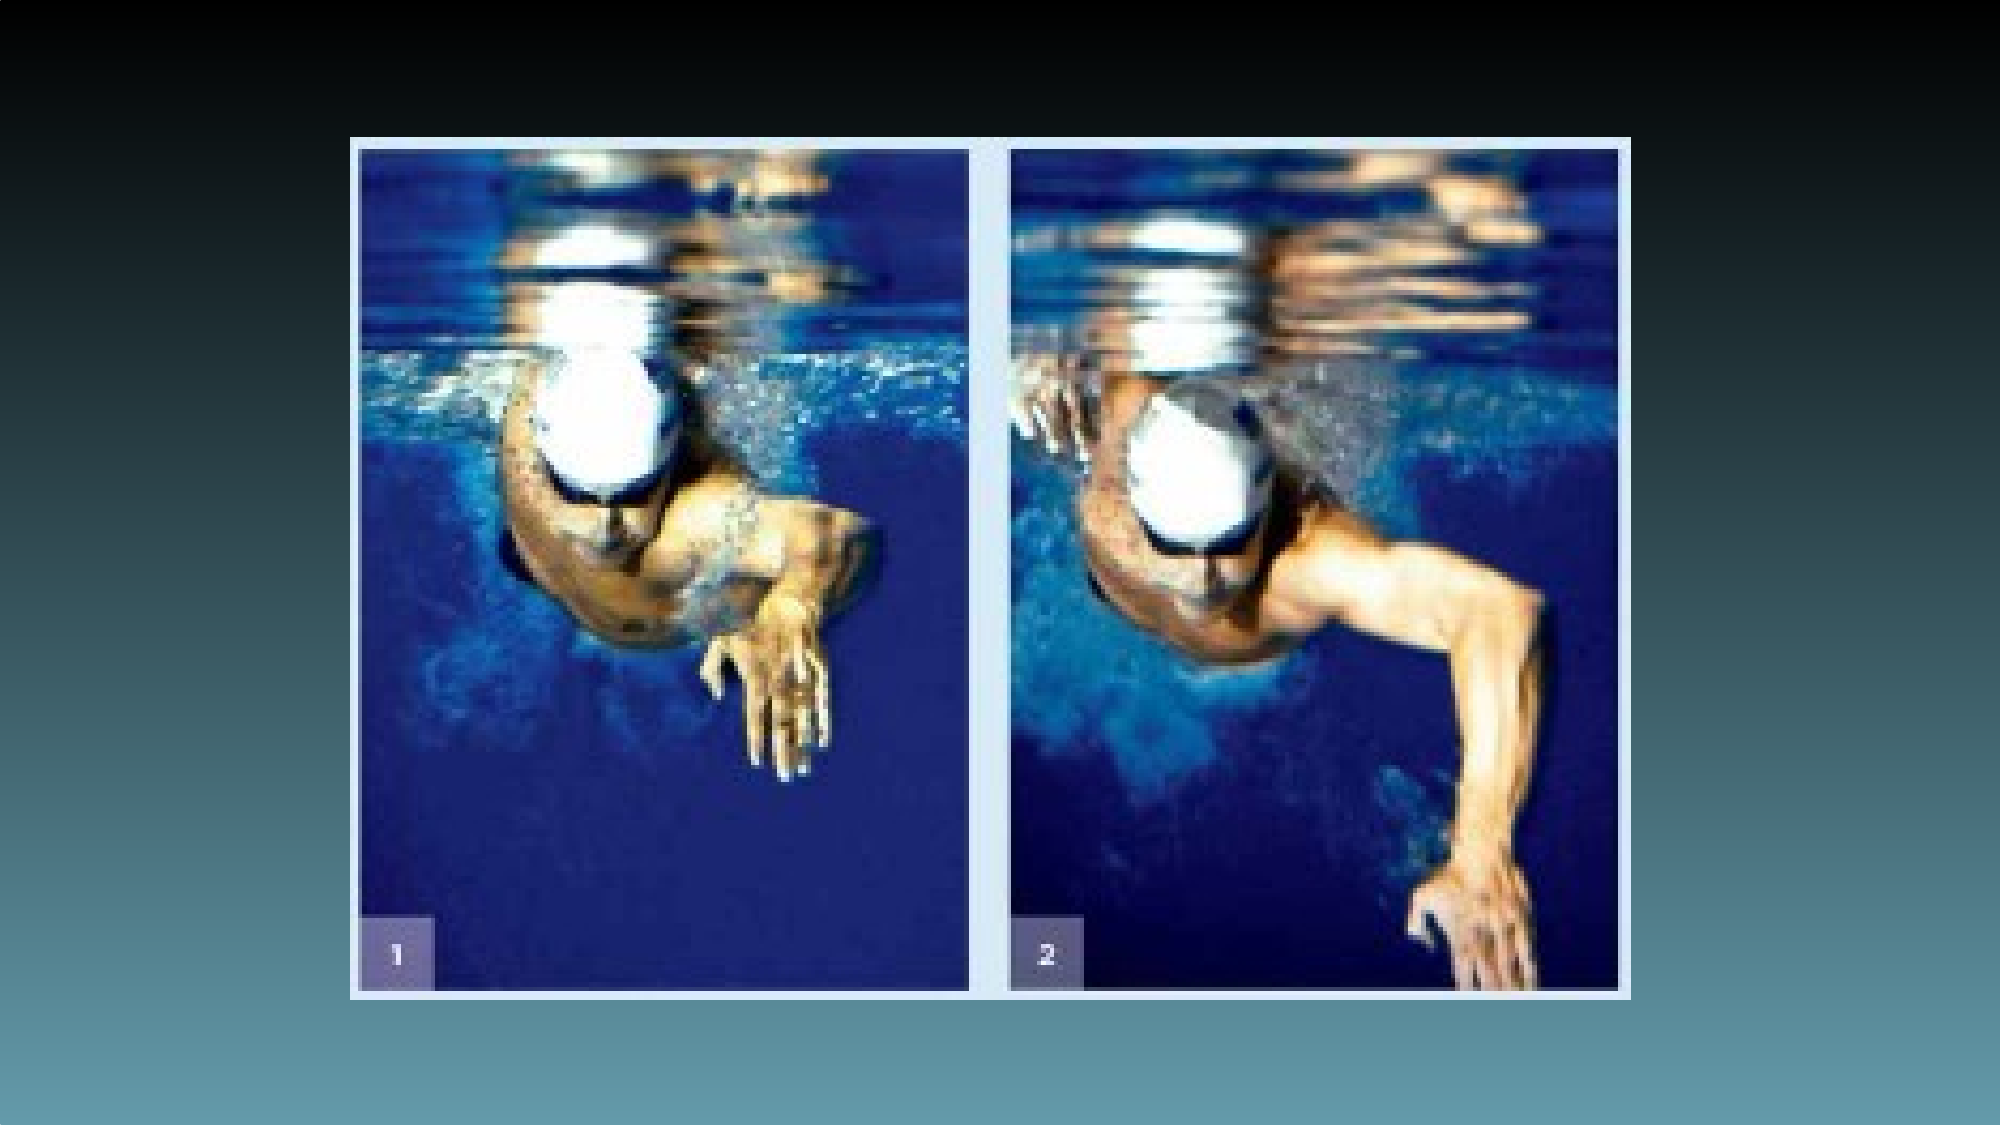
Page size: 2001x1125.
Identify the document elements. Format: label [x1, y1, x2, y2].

picture [350, 137, 1631, 1000]
